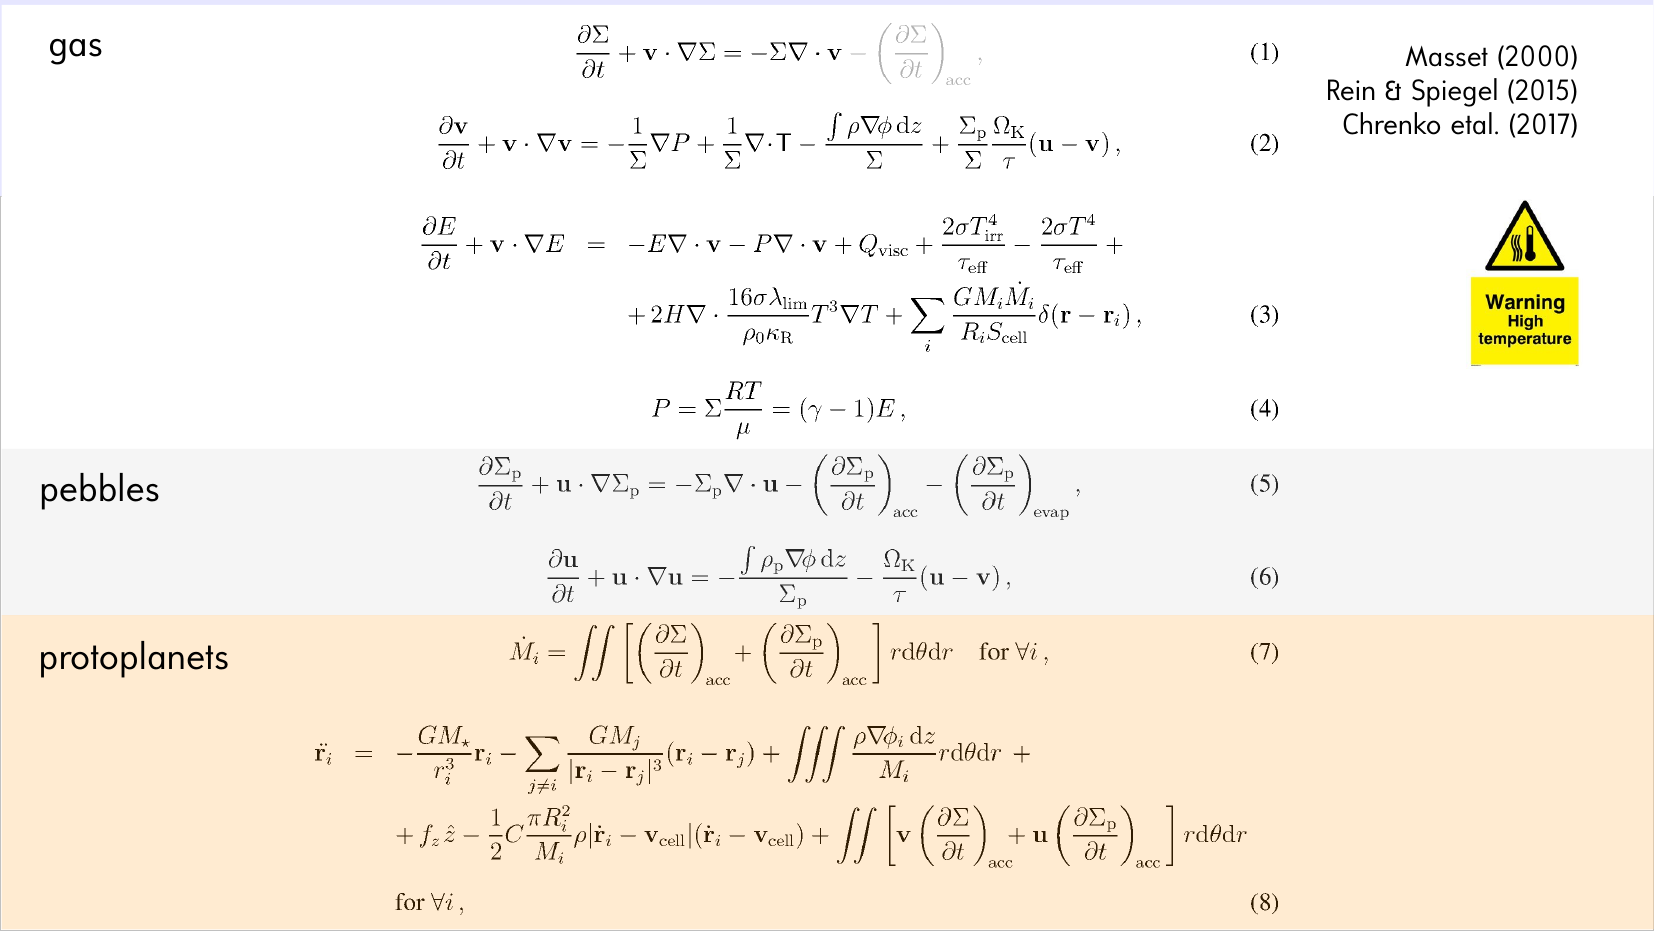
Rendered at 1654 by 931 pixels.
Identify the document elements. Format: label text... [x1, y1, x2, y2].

text_box protoplanets [23, 626, 256, 686]
text_box [1, 4, 1654, 930]
picture [315, 23, 1278, 258]
text_box Masset (2000) Rein & Spiegel (2015) Chrenko etal. (2017) [1311, 31, 1594, 149]
text_box gas [33, 13, 131, 72]
picture [1466, 194, 1583, 369]
list [121, 258, 1534, 448]
text_box pebbles [24, 458, 179, 518]
